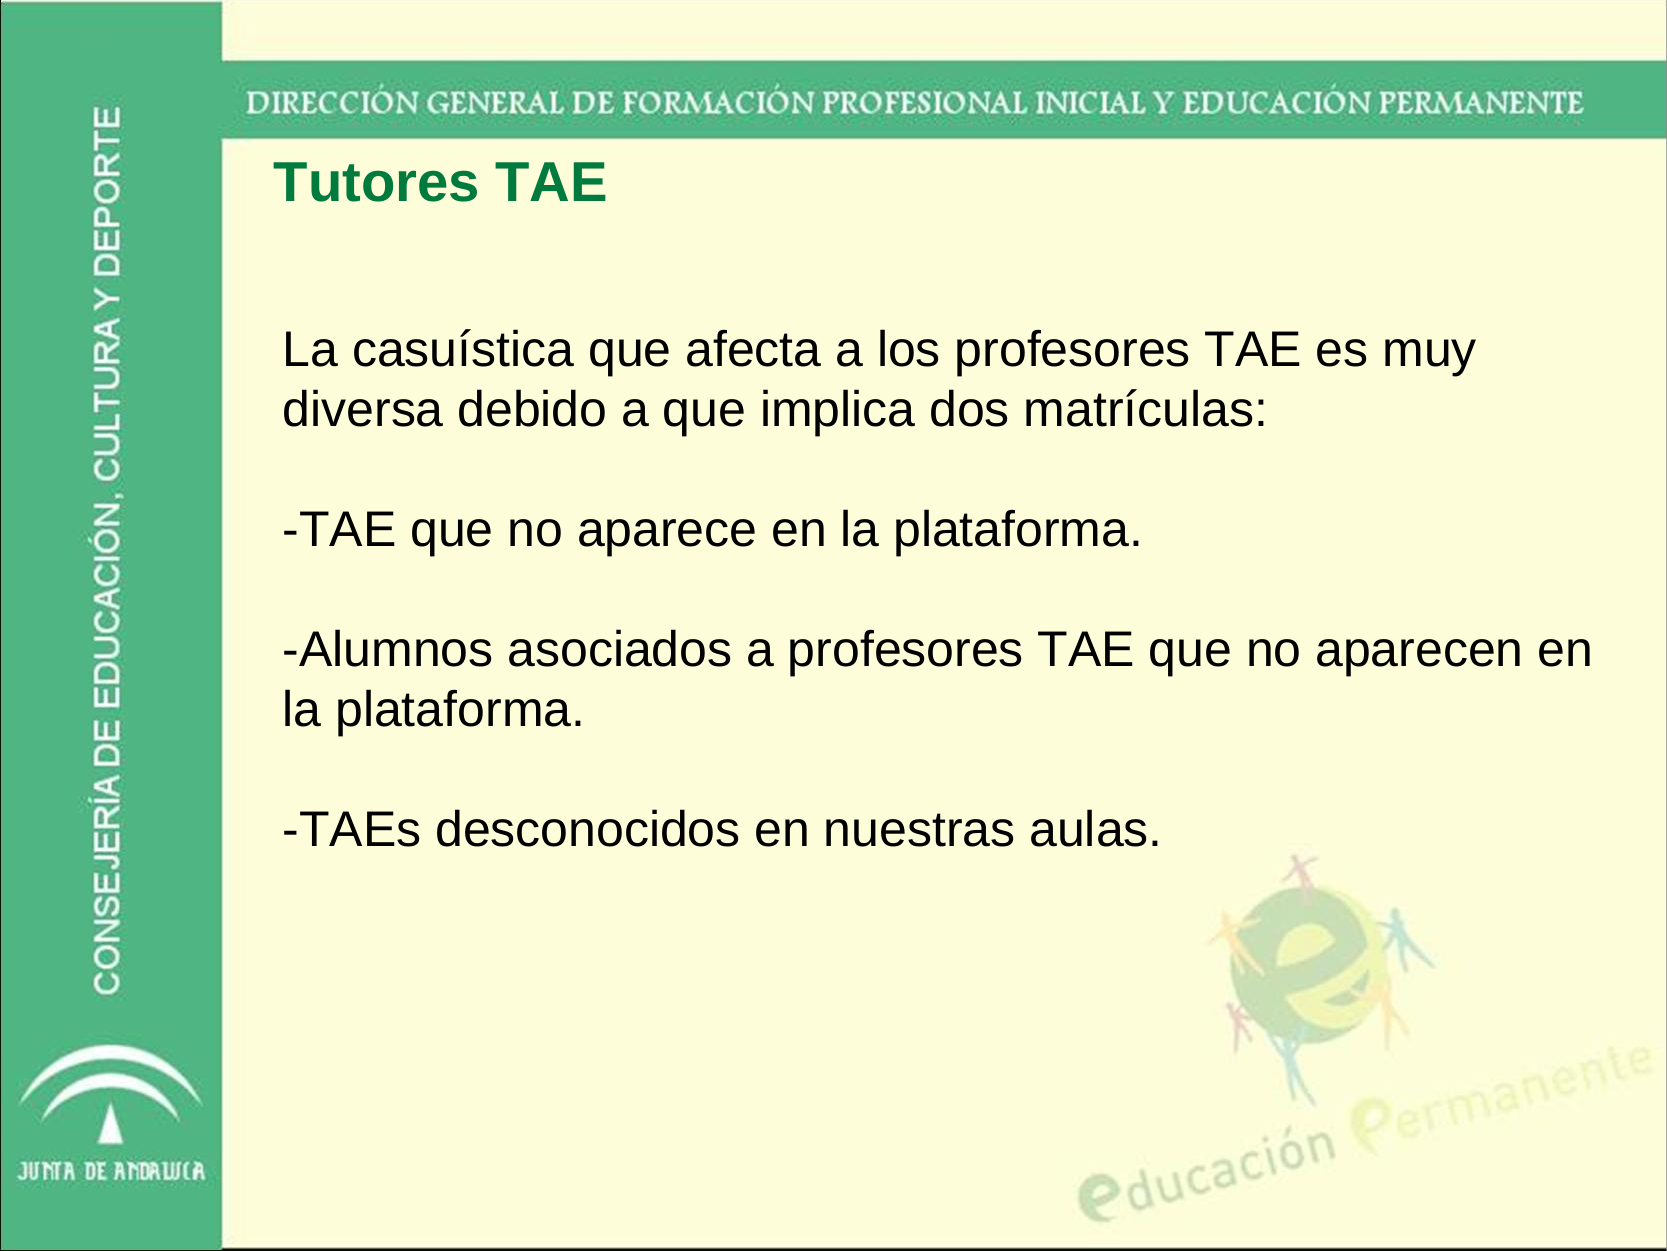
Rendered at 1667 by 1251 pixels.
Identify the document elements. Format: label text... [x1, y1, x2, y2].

text_box La casuística que afecta a los profesores TAE es muy diversa debido a que implica dos matrículas: -TAE que no aparece en la plataforma. -Alumnos asociados a profesores TAE que no aparecen en la plataforma. -TAEs desconocidos en nuestras aulas. [267, 309, 1626, 384]
picture [0, 0, 1667, 1251]
text_box Tutores TAE [273, 150, 1594, 309]
